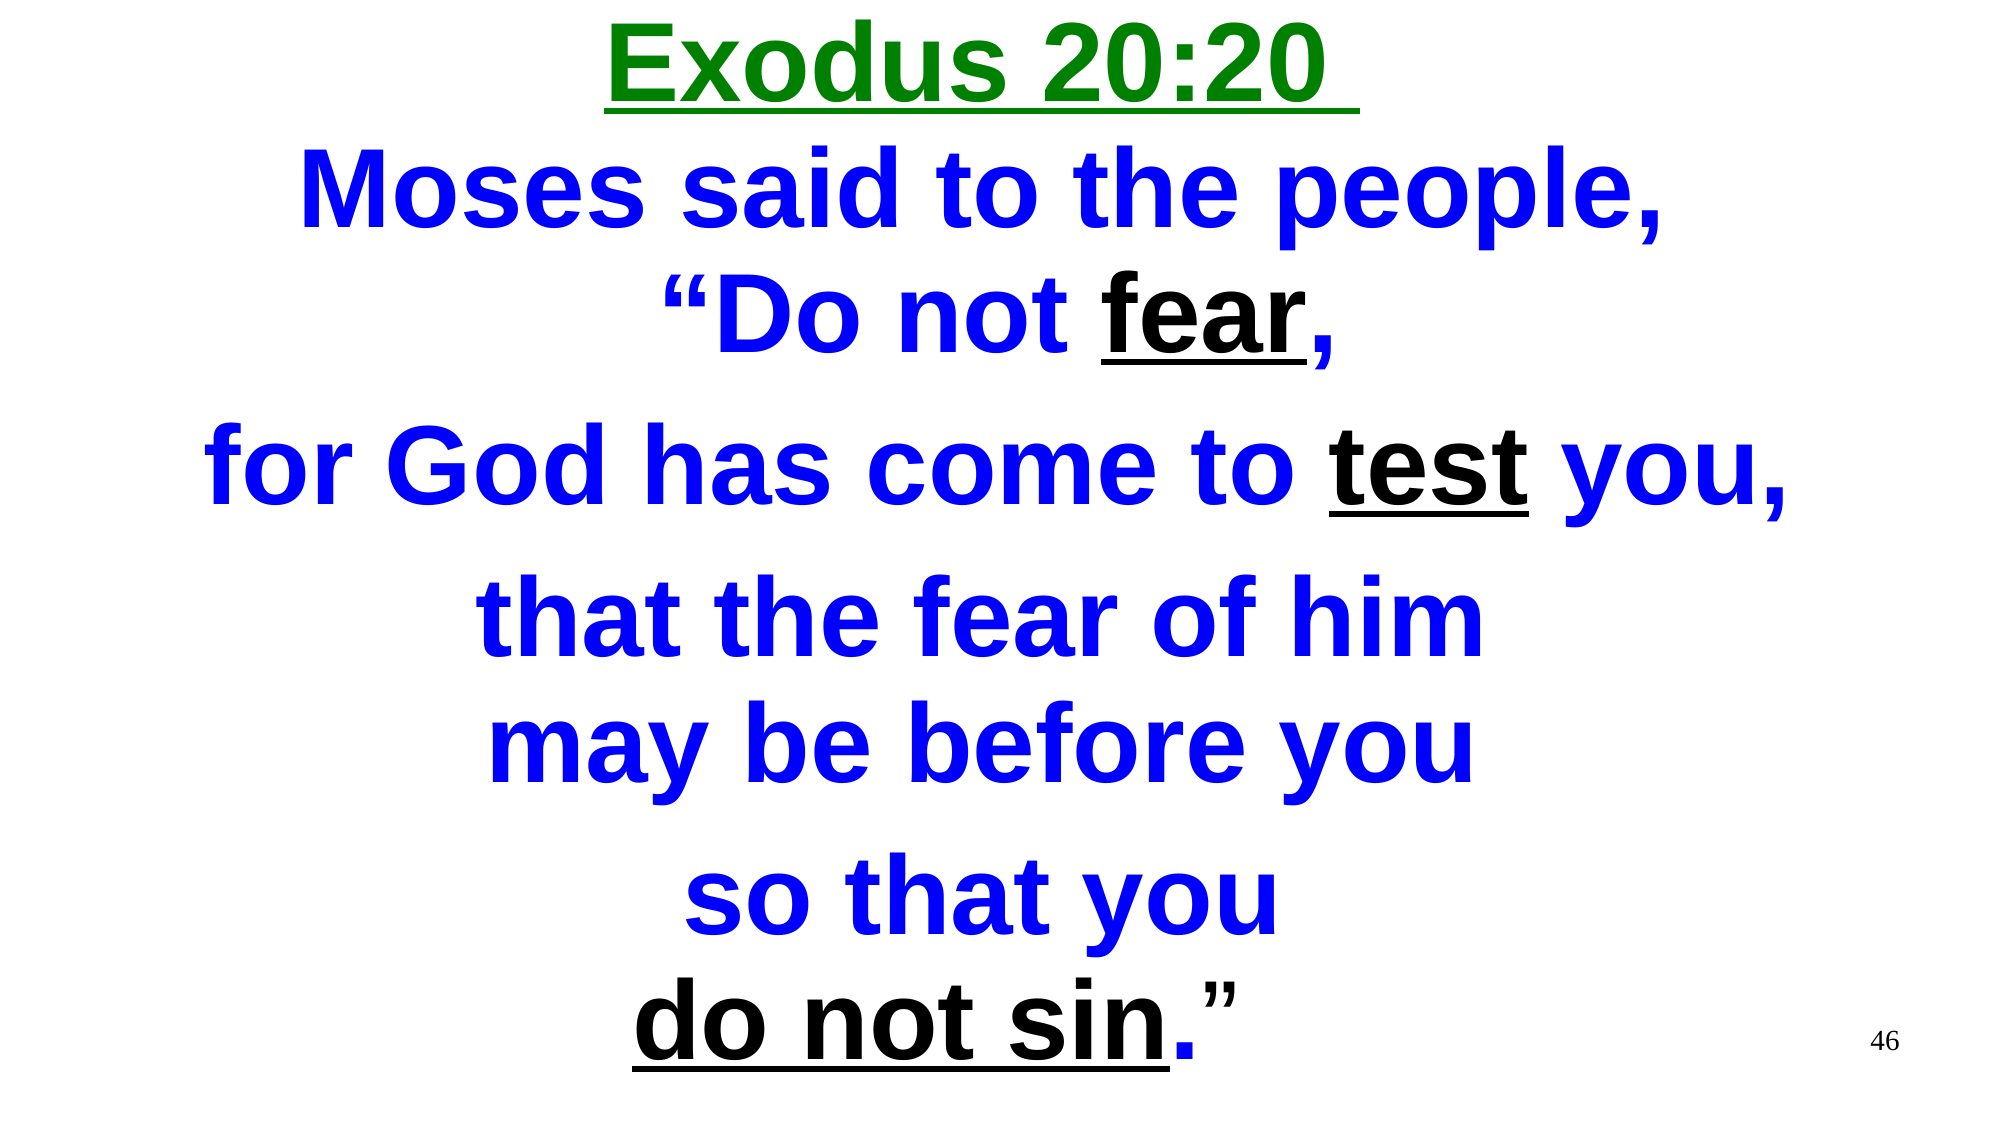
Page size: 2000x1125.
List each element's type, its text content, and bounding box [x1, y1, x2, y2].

list Exodus 20:20 Moses said to the people, “Do not fear, for God has come to test you, that the fear of him may be before you so that you do not sin.” [0, 0, 1996, 1123]
